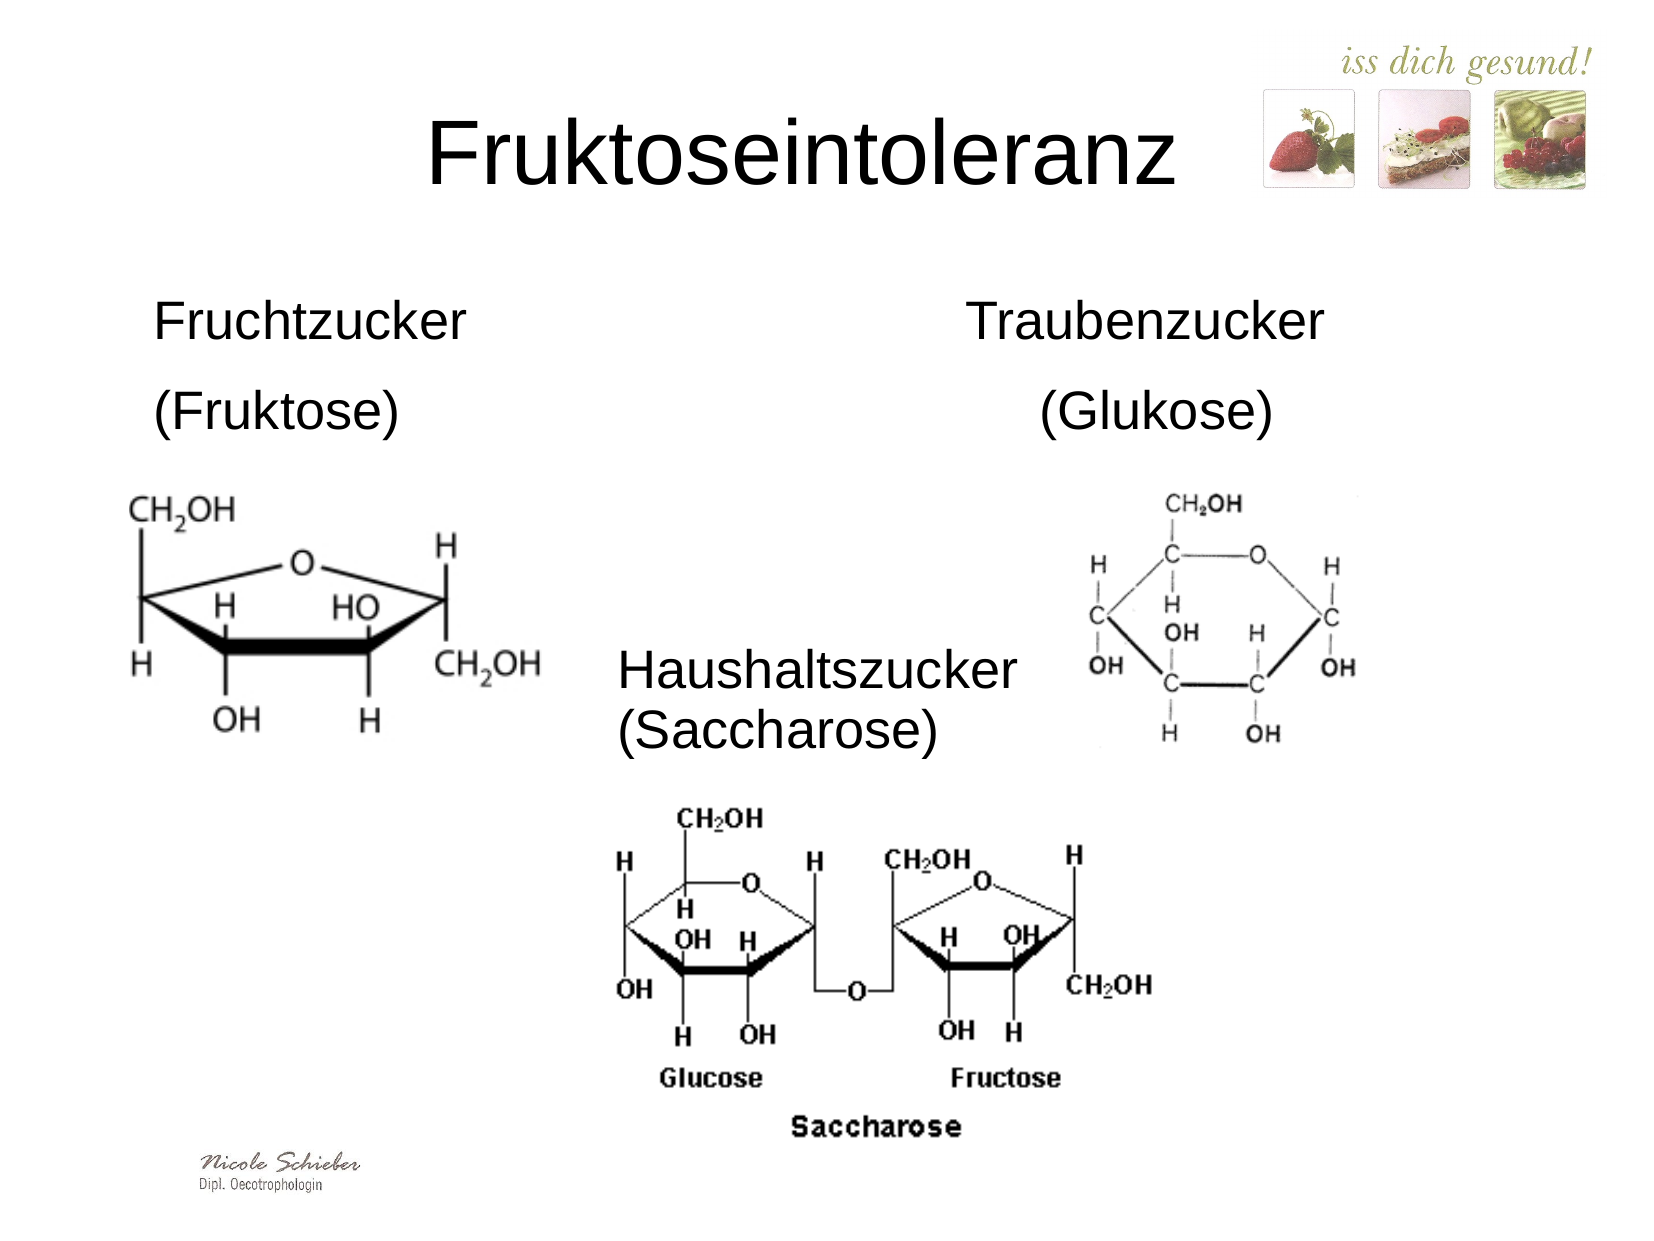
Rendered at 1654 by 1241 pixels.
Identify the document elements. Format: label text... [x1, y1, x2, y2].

picture [1251, 29, 1607, 198]
picture [555, 759, 1182, 1170]
text_box Haushaltszucker (Saccharose) [602, 631, 1034, 759]
title Fruktoseintoleranz [59, 49, 1548, 257]
picture [188, 1149, 367, 1205]
picture [1062, 477, 1376, 756]
picture [129, 493, 544, 762]
list Fruchtzucker Traubenzucker (Fruktose) (Glukose) [82, 290, 1571, 1109]
